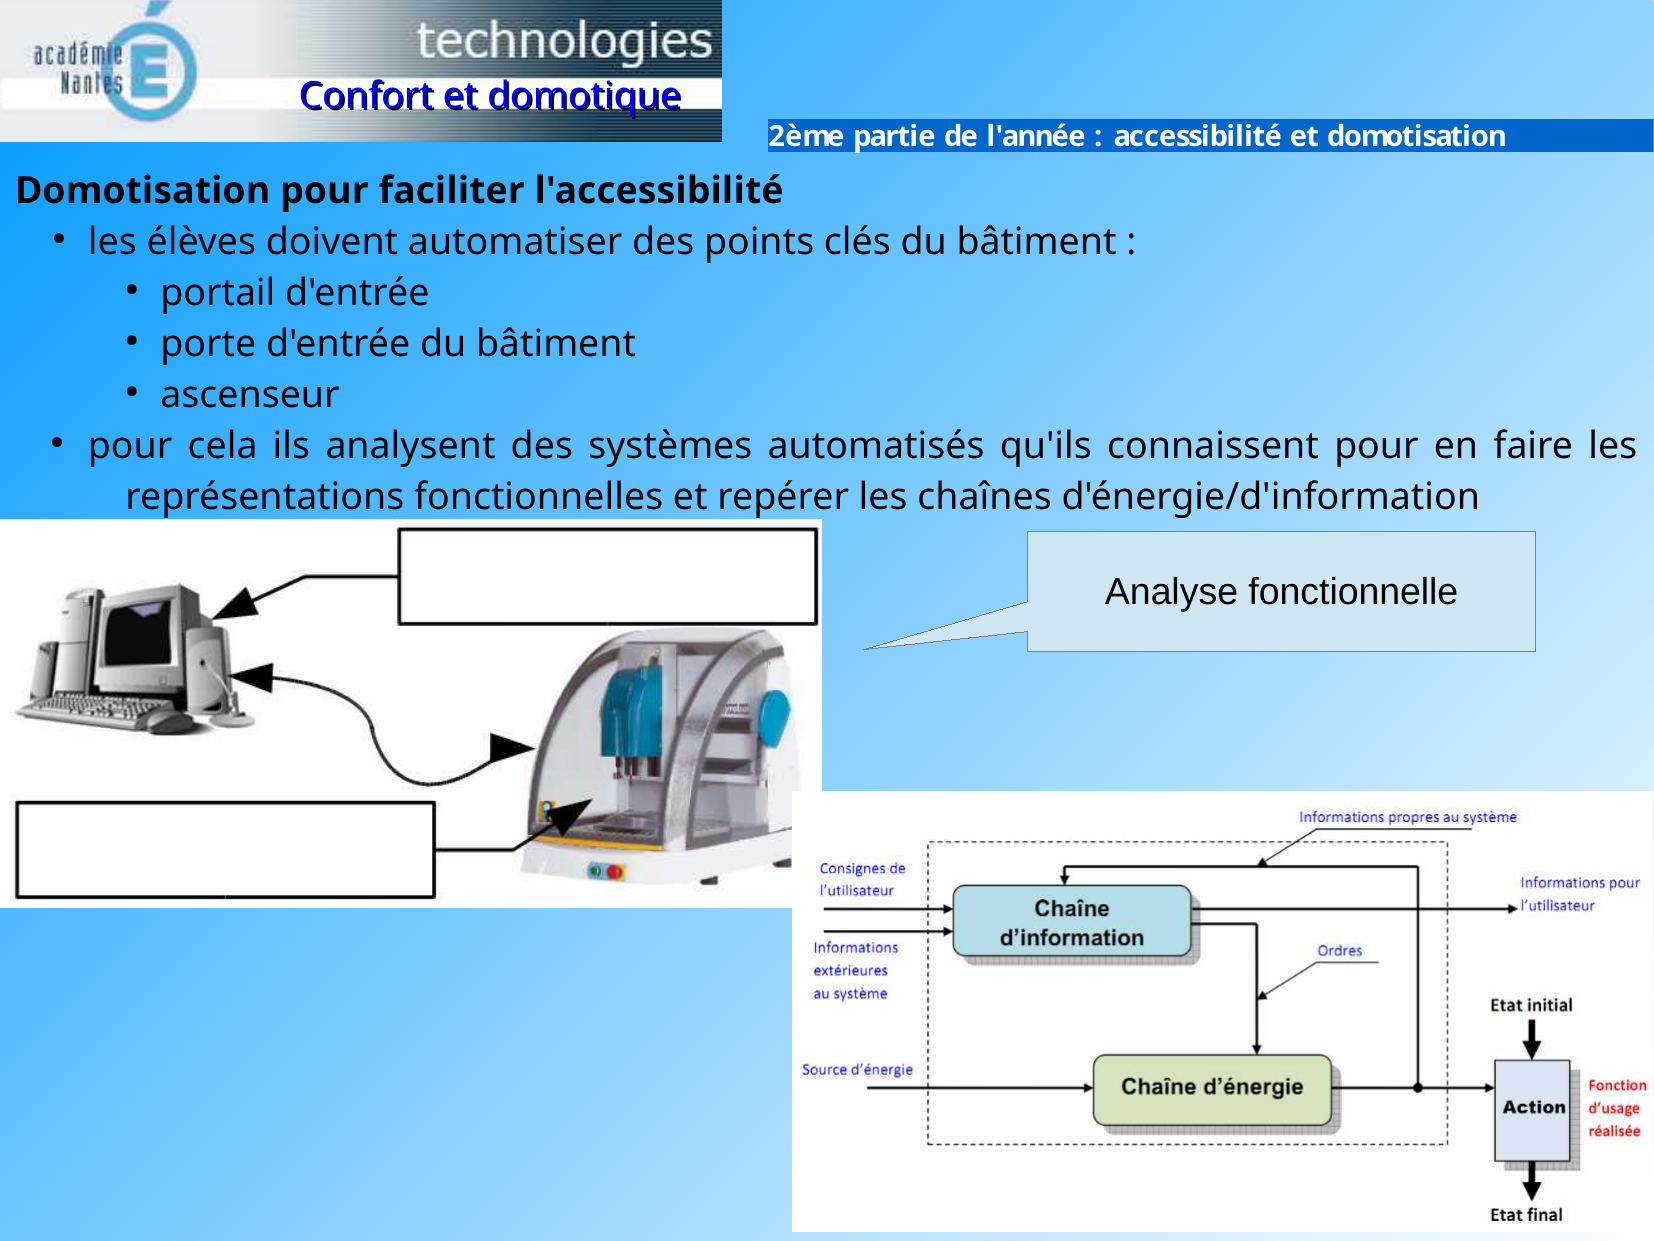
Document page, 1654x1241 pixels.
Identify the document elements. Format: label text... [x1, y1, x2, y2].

picture [0, 519, 1654, 1232]
picture [0, 0, 1654, 155]
text_box Confort et domotique [247, 70, 648, 118]
text_box Domotisation pour faciliter l'accessibilité les élèves doivent automatiser des points clés du bâtiment : portail d'entrée porte d'entrée du bâtiment ascenseur pour cela ils analysent des systèmes automatisés qu'ils connaissent pour en faire les représentations fonctionnelles et repérer les chaînes d'énergie/d'information [0, 155, 1654, 615]
text_box Analyse fonctionnelle [863, 531, 1536, 652]
